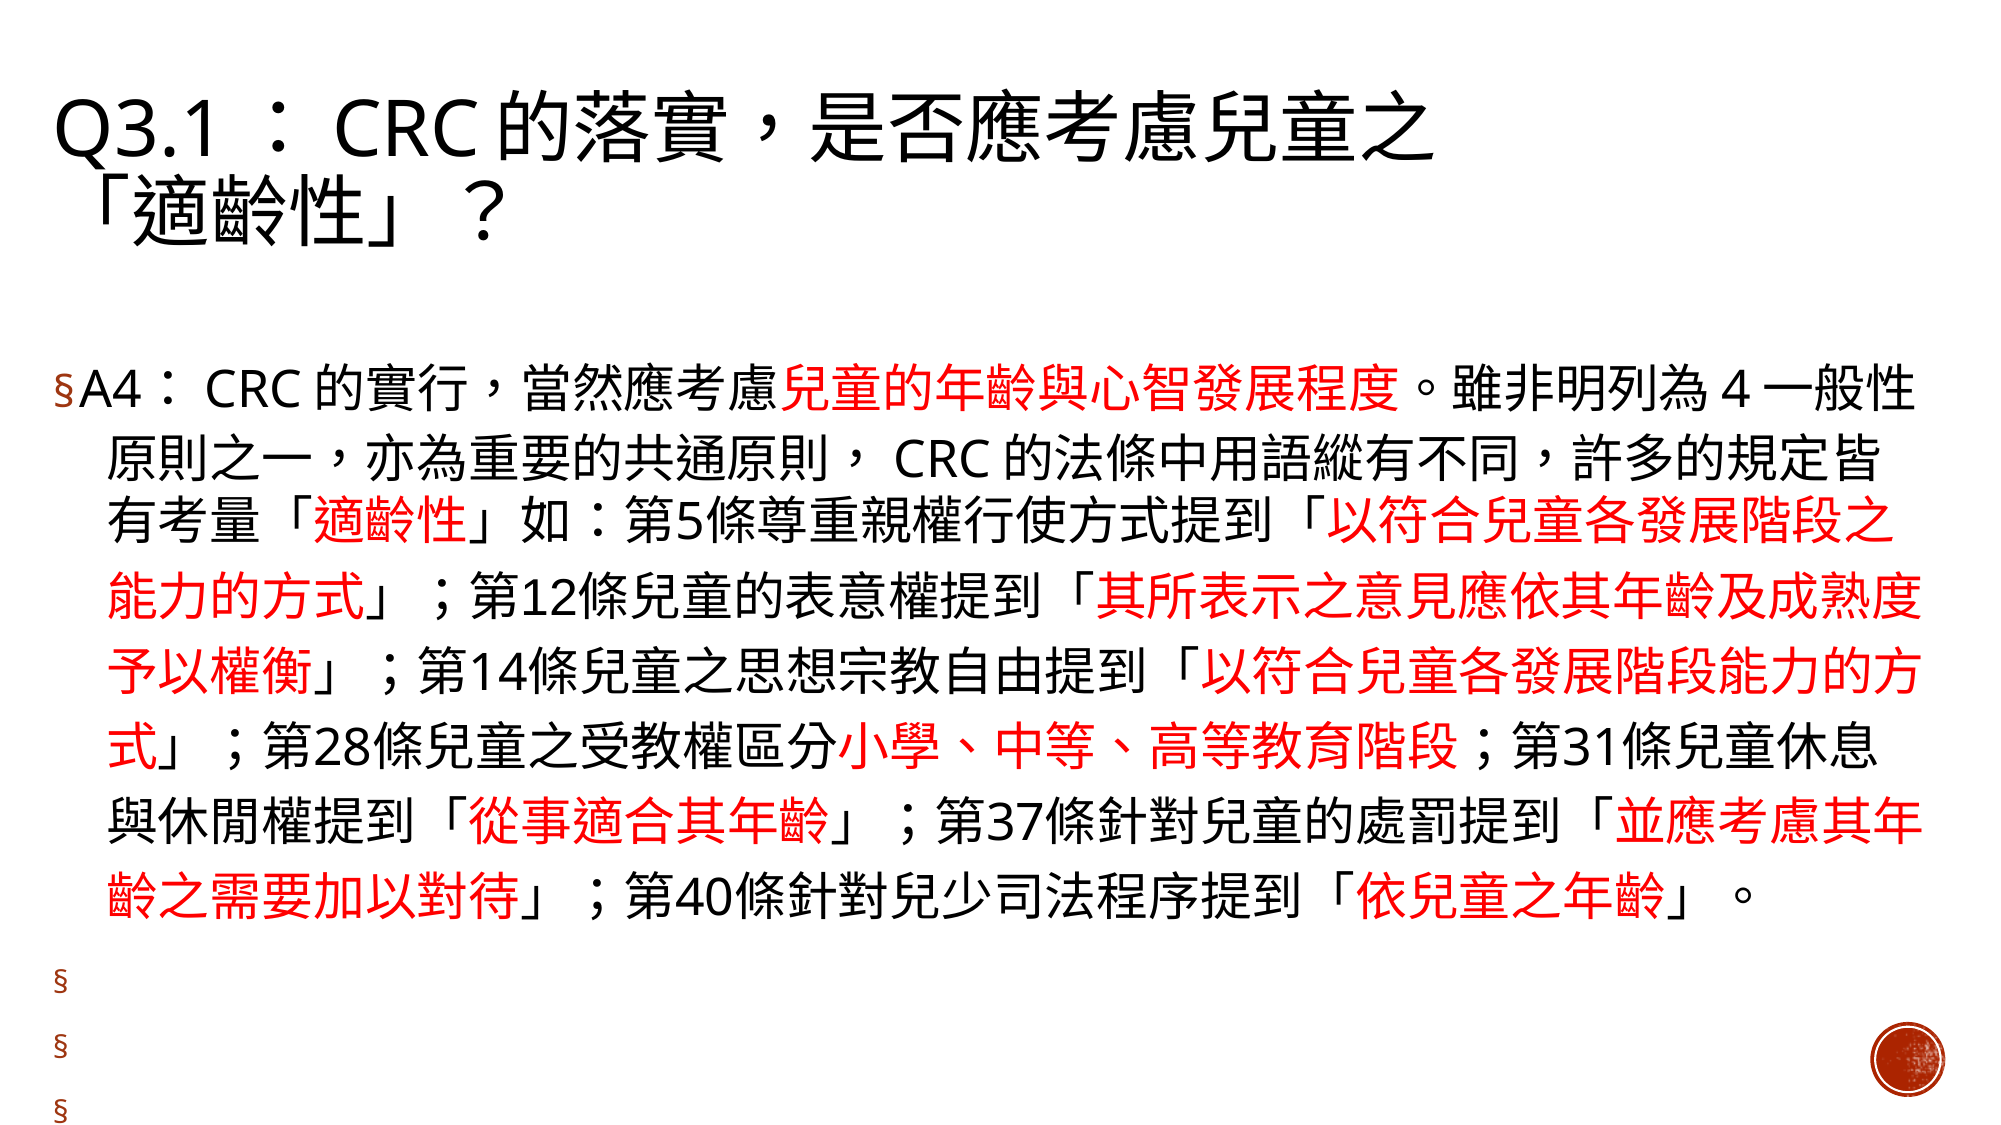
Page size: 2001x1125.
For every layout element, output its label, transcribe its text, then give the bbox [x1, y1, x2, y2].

title Q3.1：CRC的落實，是否應考慮兒童之 「適齡性」？ [37, 79, 1941, 348]
list A4：CRC的實行，當然應考慮兒童的年齡與心智發展程度。雖非明列為4一般性原則之一，亦為重要的共通原則，CRC的法條中用語縱有不同，許多的規定皆有考量「適齡性」如：第5條尊重親權行使方式提到「以符合兒童各發展階段之能力的方式」；第12條兒童的表意權提到「其所表示之意見應依其年齡及成熟度予以權衡」；第14條兒童之思想宗教自由提到「以符合兒童各發展階段能力的方式」；第28條兒童之受教權區分小學、中等、高等教育階段；第31條兒童休息與休閒權提到「從事適合其年齡」；第37條針對兒童的處罰提到「並應考慮其年齡之需要加以對待」；第40條針對兒少司法程序提到「依兒童之年齡」。 [37, 348, 1941, 1013]
